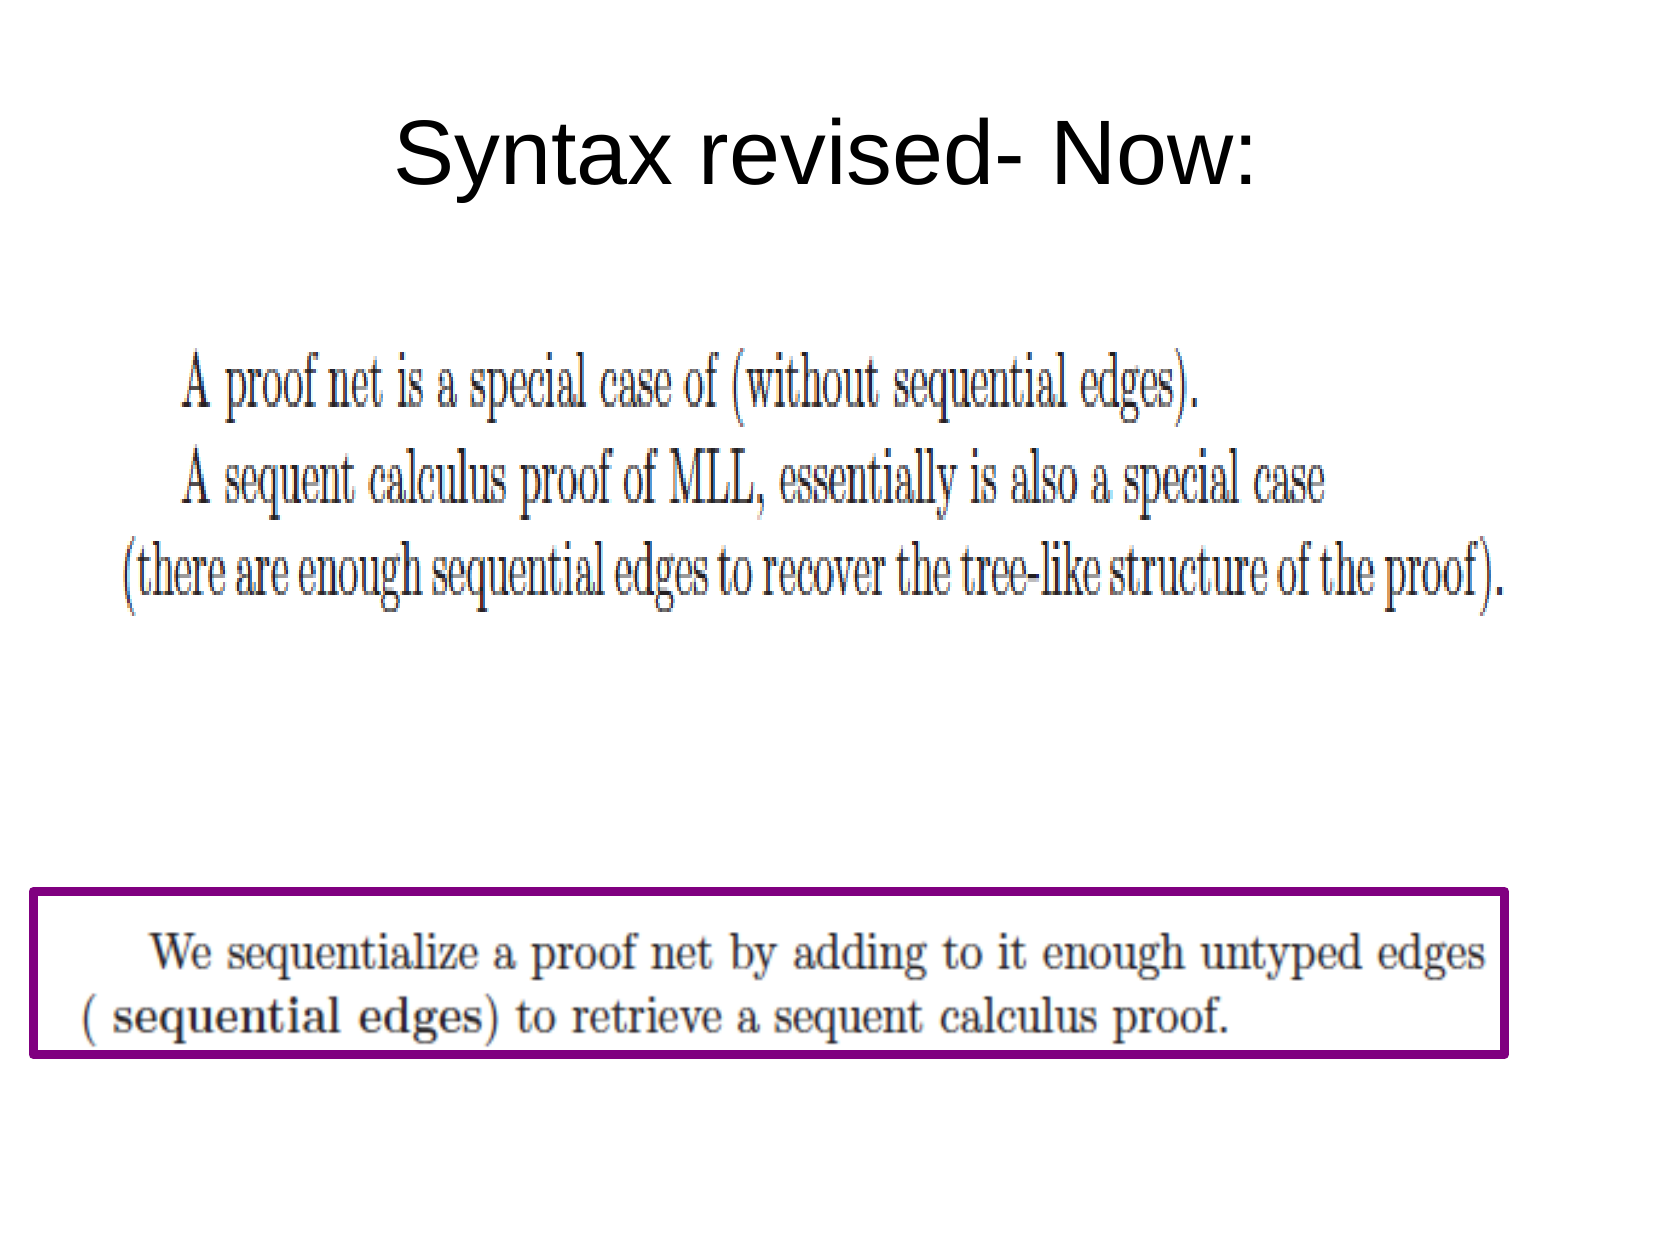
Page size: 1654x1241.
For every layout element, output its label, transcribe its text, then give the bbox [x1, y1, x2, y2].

title Syntax revised- Now: [82, 56, 1571, 250]
picture [37, 895, 1501, 1051]
picture [111, 340, 1538, 676]
